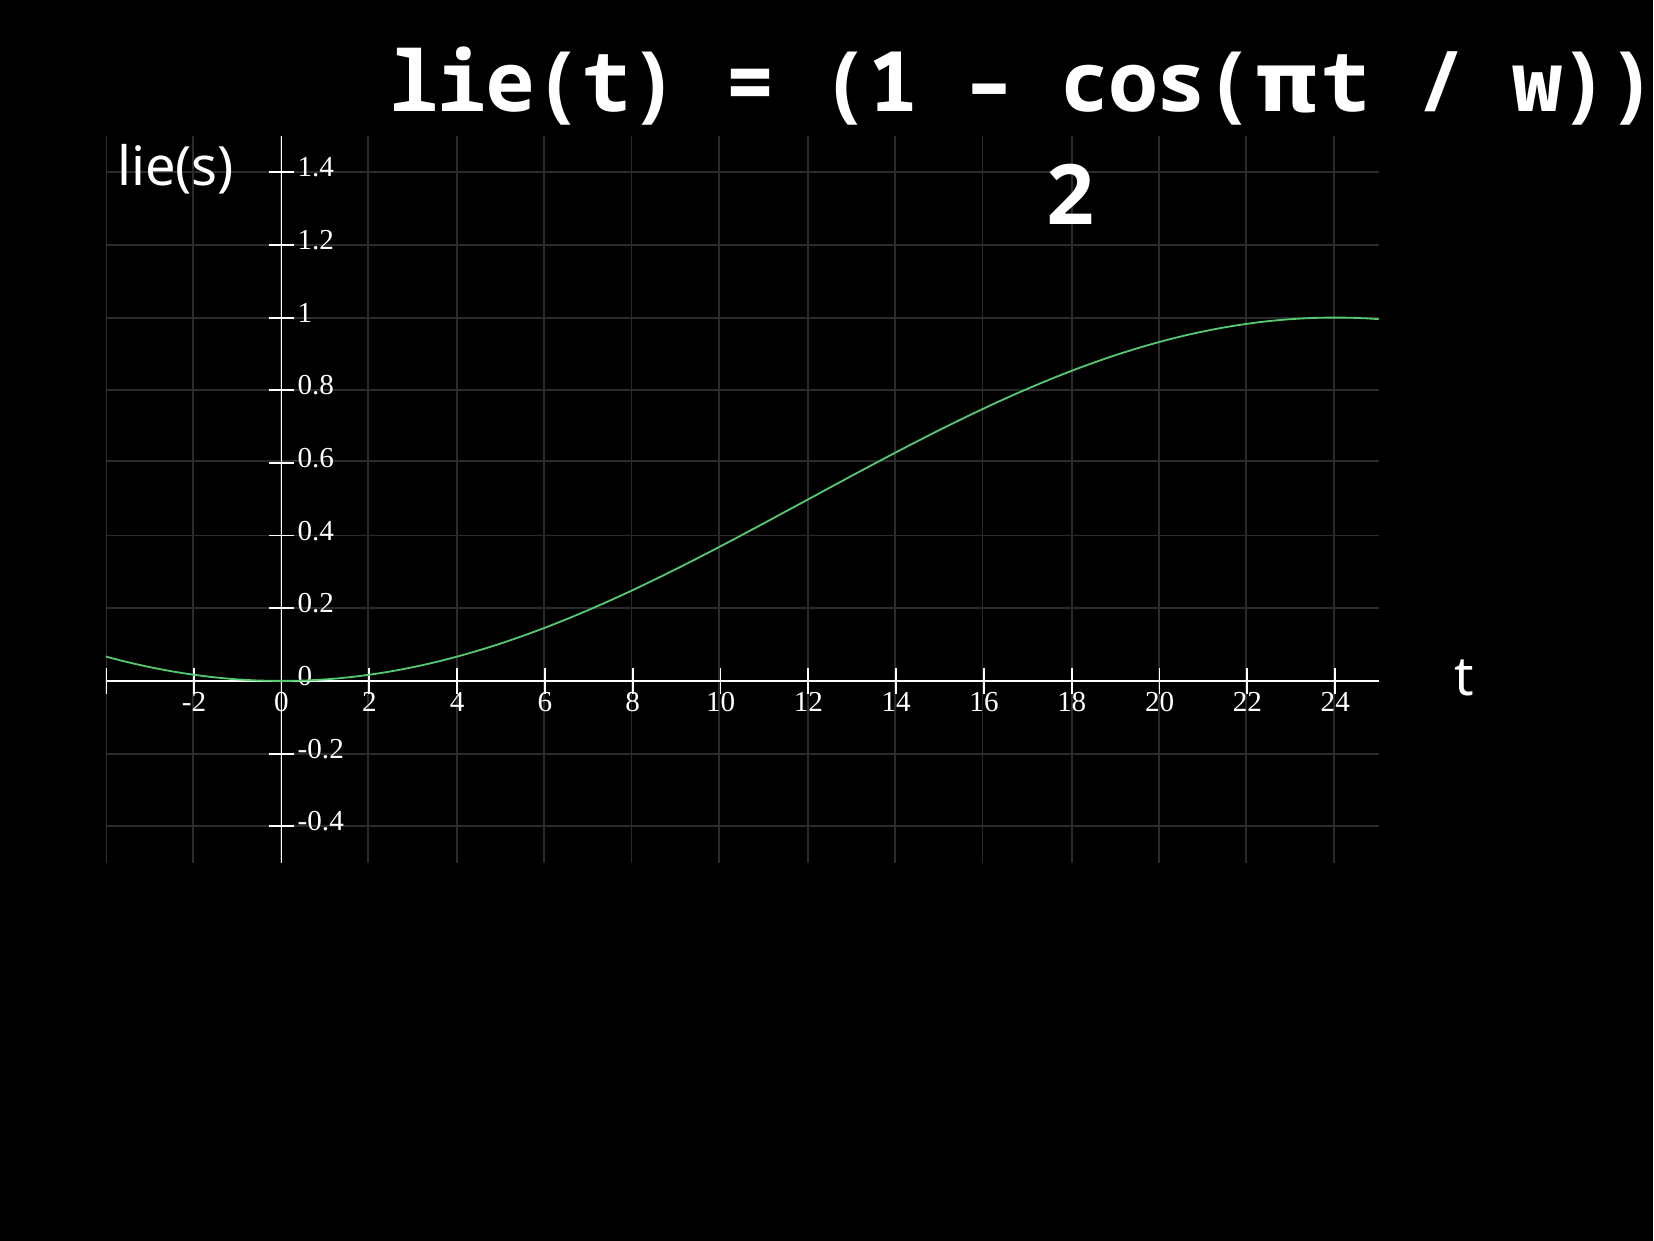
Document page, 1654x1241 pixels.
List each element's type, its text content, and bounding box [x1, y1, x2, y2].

text_box lie(t) = (1 – cos(πt / w)) / 2 [375, 15, 1653, 106]
text_box t [1440, 630, 1561, 736]
picture [105, 135, 1381, 864]
text_box lie(s) [102, 120, 298, 301]
